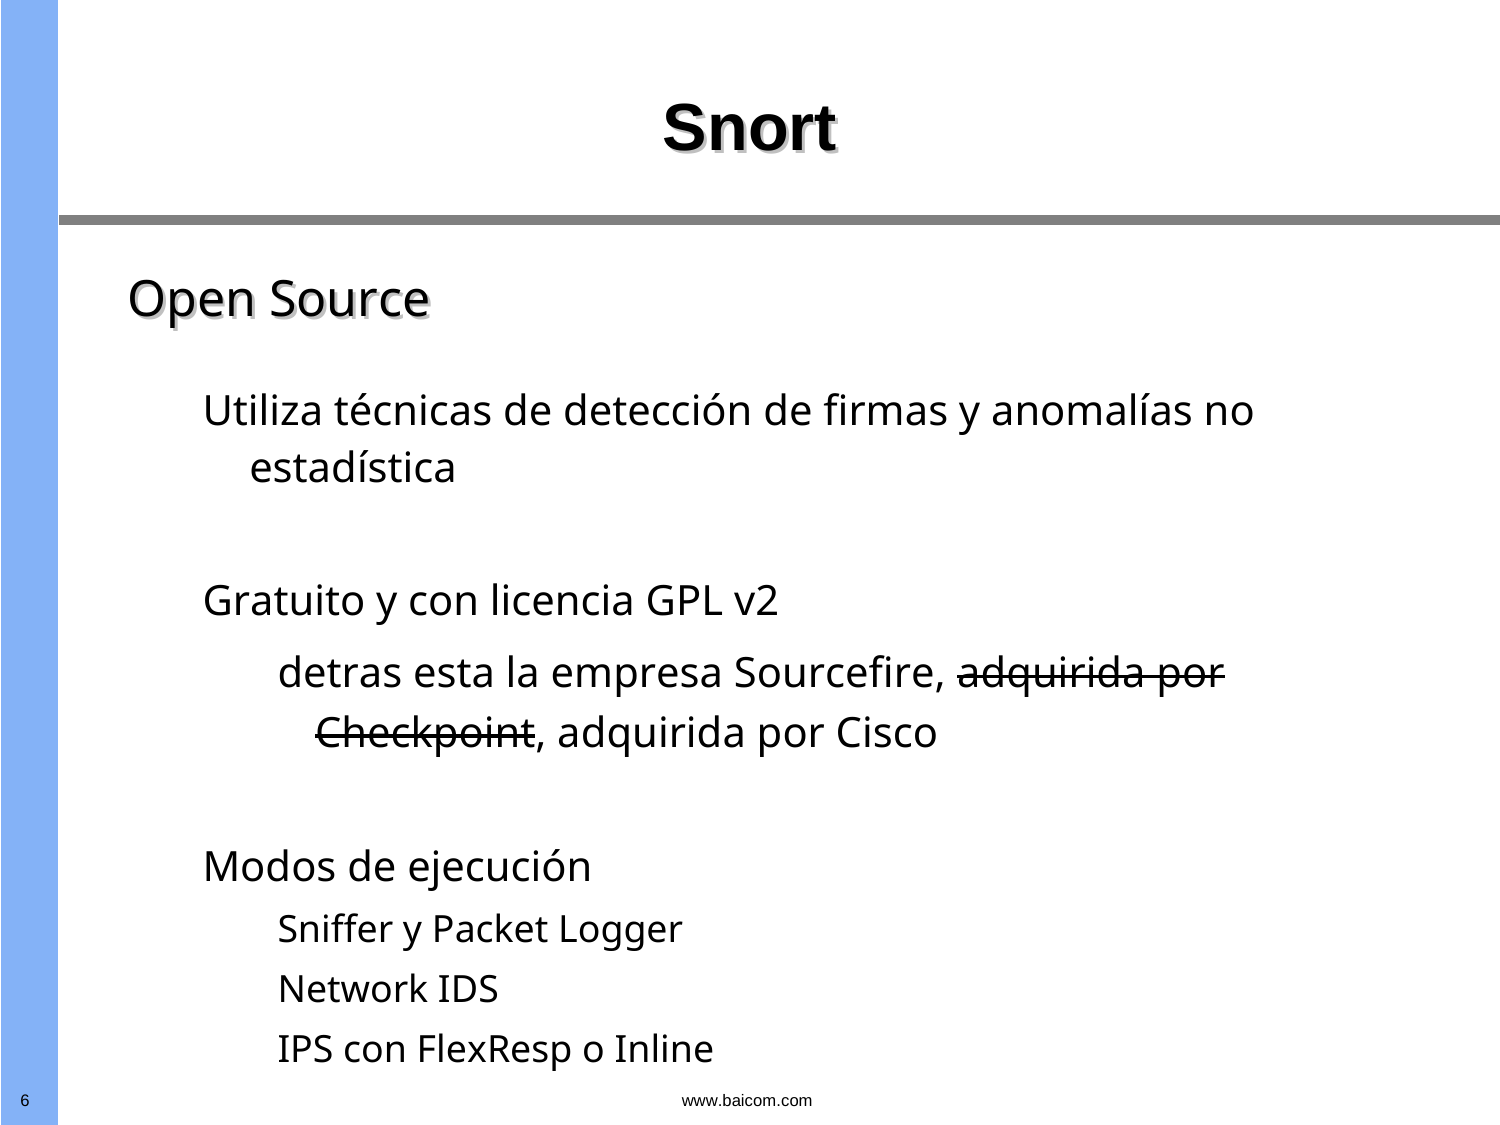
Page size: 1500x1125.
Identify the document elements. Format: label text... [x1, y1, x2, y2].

text_box [516, 1044, 526, 1050]
text_box [112, 1025, 426, 1101]
list Open Source Utiliza técnicas de detección de firmas y anomalías no estadística Gratuito y con licencia GPL v2 detras esta la empresa Sourcefire, adquirida por Checkpoint, adquirida por Cisco Modos de ejecución Sniffer y Packet Logger Network IDS IPS con FlexResp o Inline [112, 255, 1388, 998]
title Snort [112, 31, 1388, 219]
text_box www.baicom.com [667, 1082, 862, 1119]
text_box 6 [5, 1082, 46, 1119]
text_box [512, 1025, 988, 1101]
